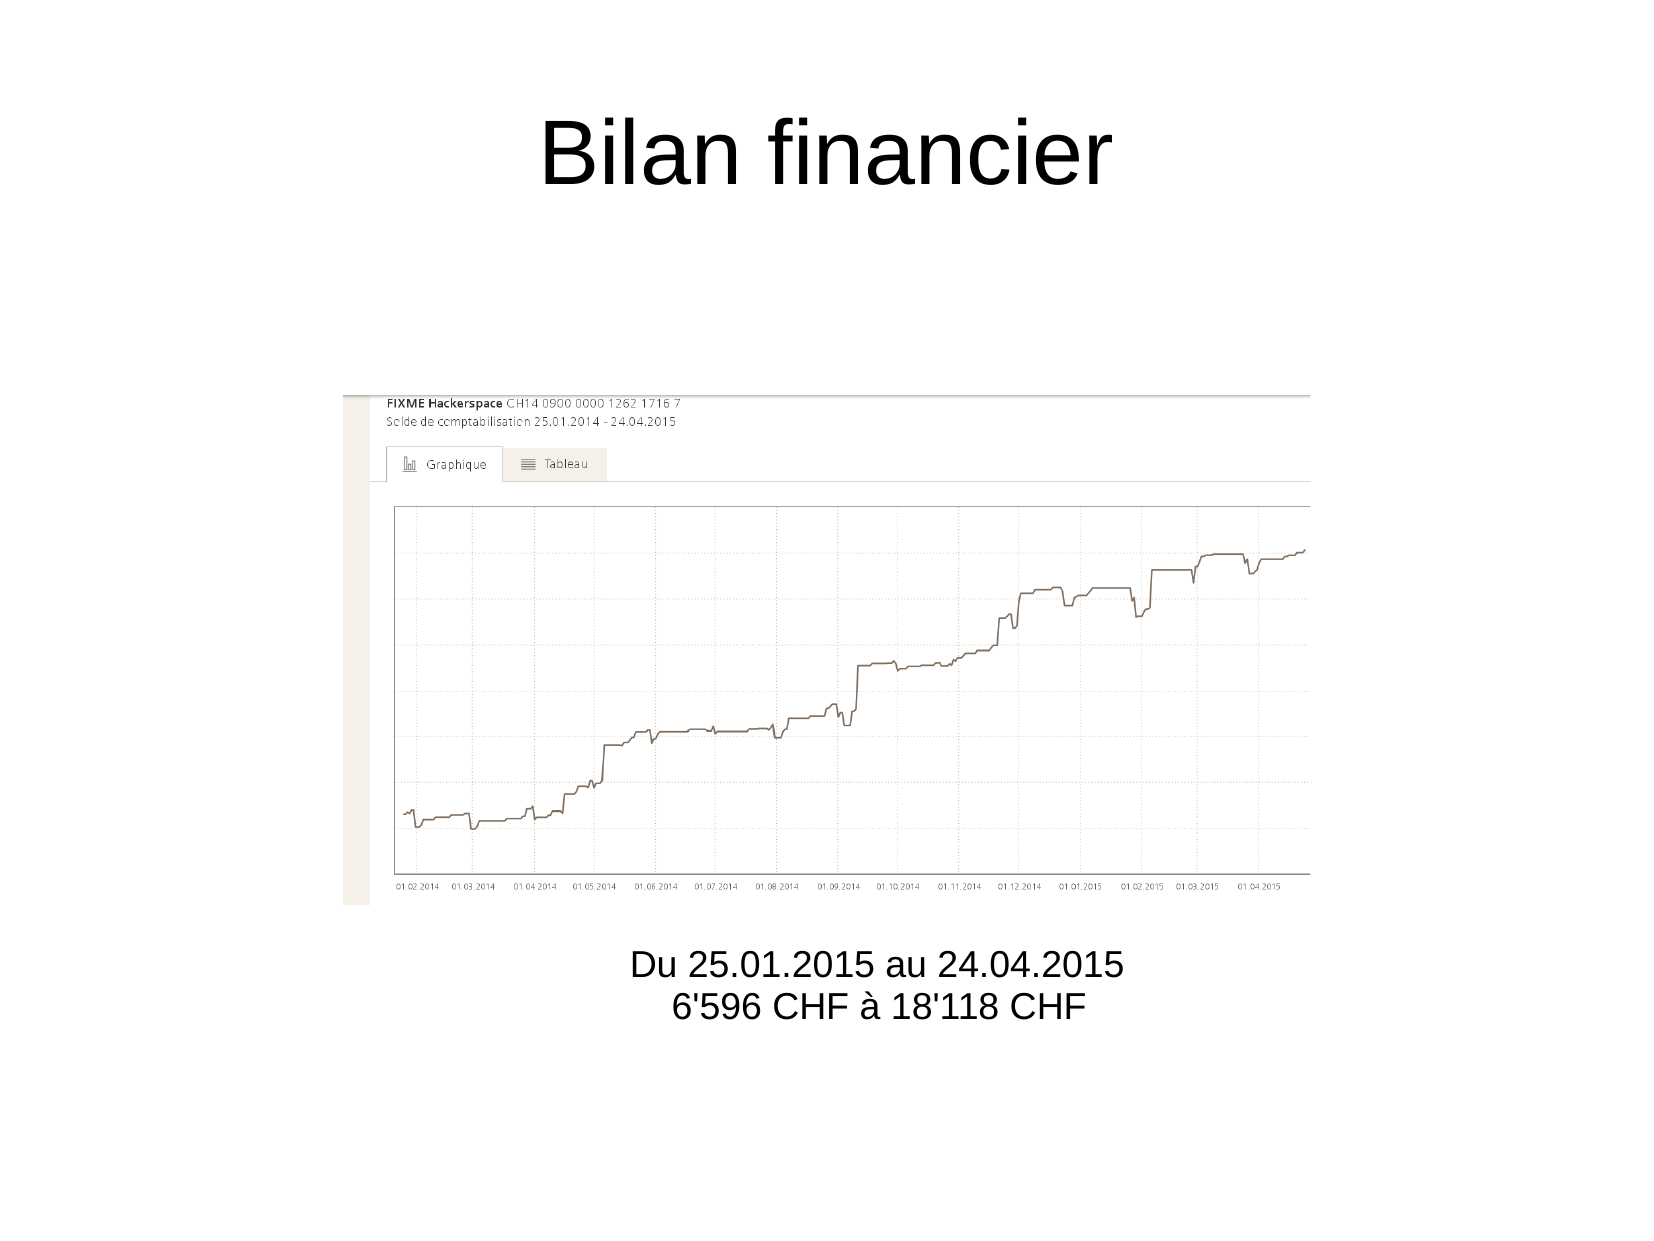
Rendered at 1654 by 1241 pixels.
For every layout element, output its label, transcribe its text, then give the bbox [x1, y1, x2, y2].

text_box Du 25.01.2015 au 24.04.2015 6'596 CHF à 18'118 CHF [615, 936, 1140, 1036]
title Bilan financier [82, 49, 1571, 257]
picture [342, 395, 1311, 905]
